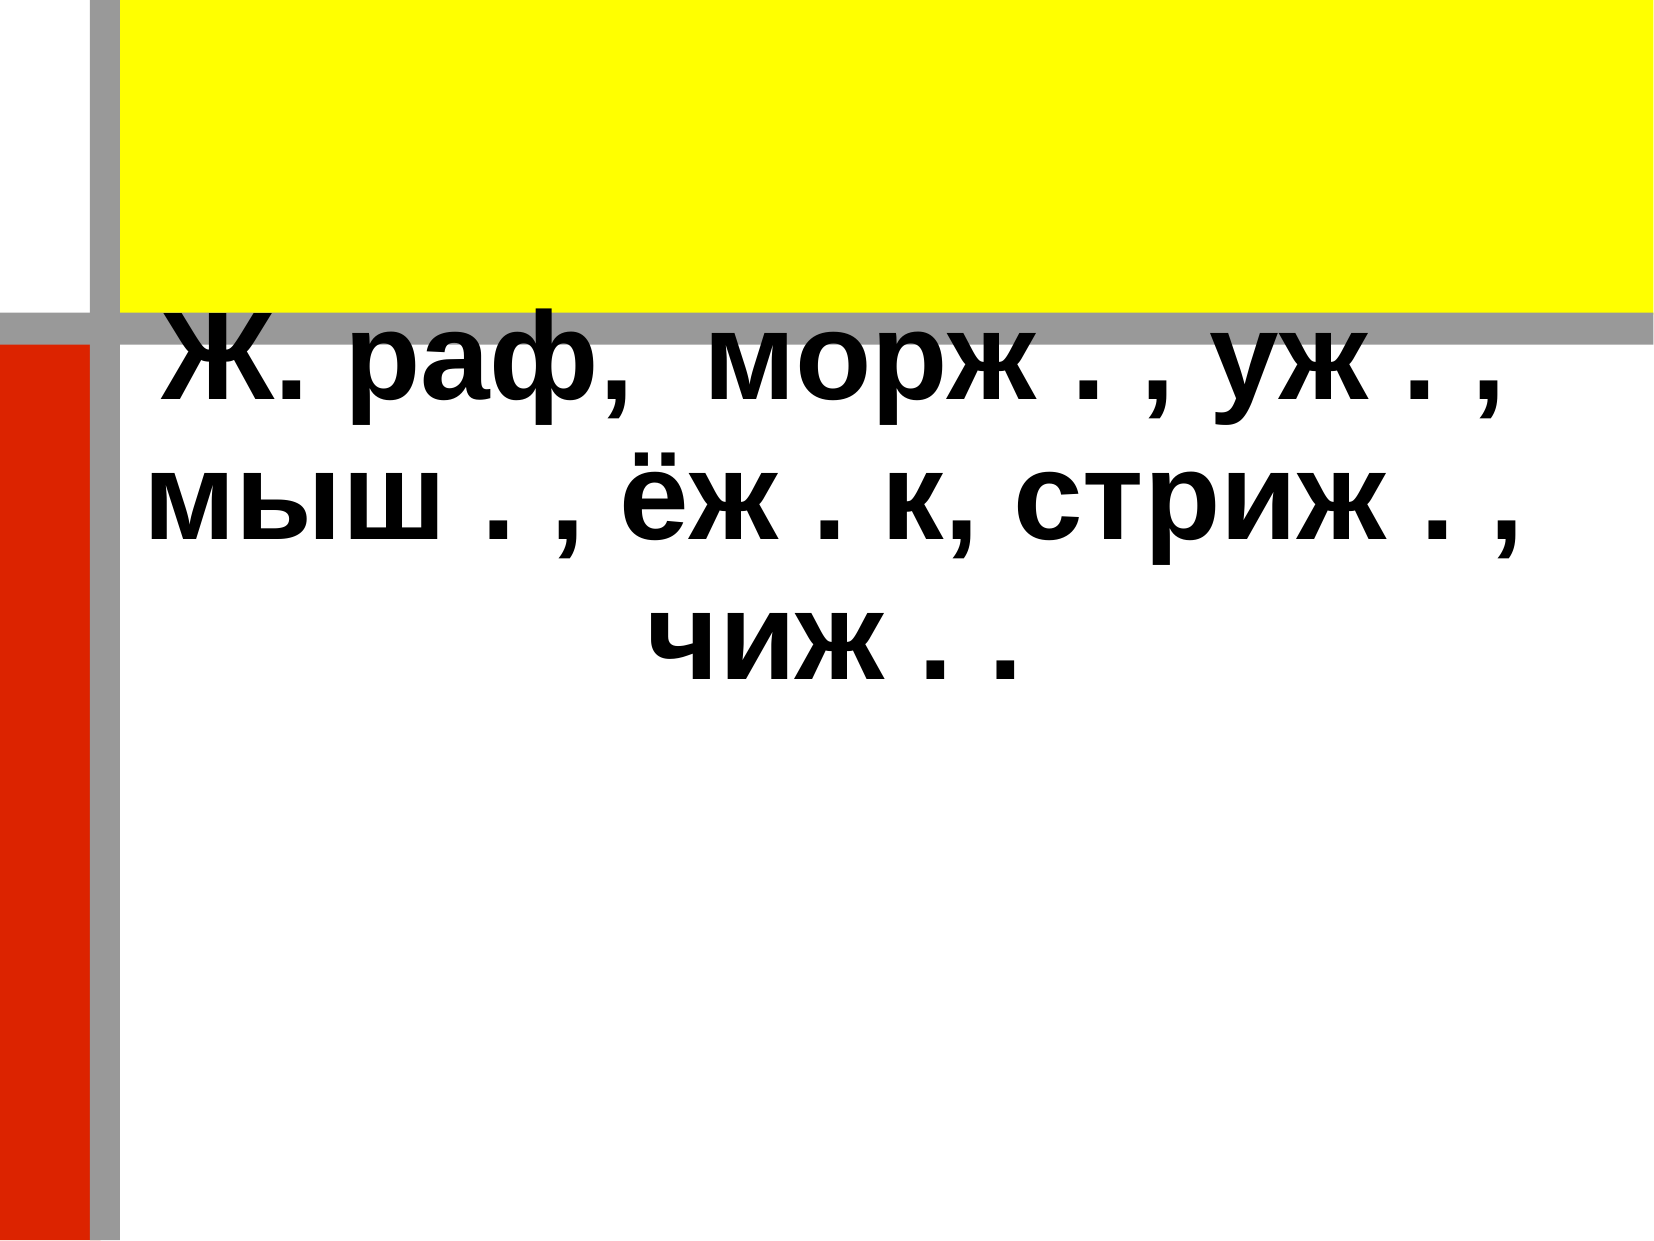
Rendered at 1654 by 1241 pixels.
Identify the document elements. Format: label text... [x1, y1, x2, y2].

title Ж. раф, морж . , уж . , мыш . , ёж . к, стриж . , чиж . . [128, 124, 1542, 869]
